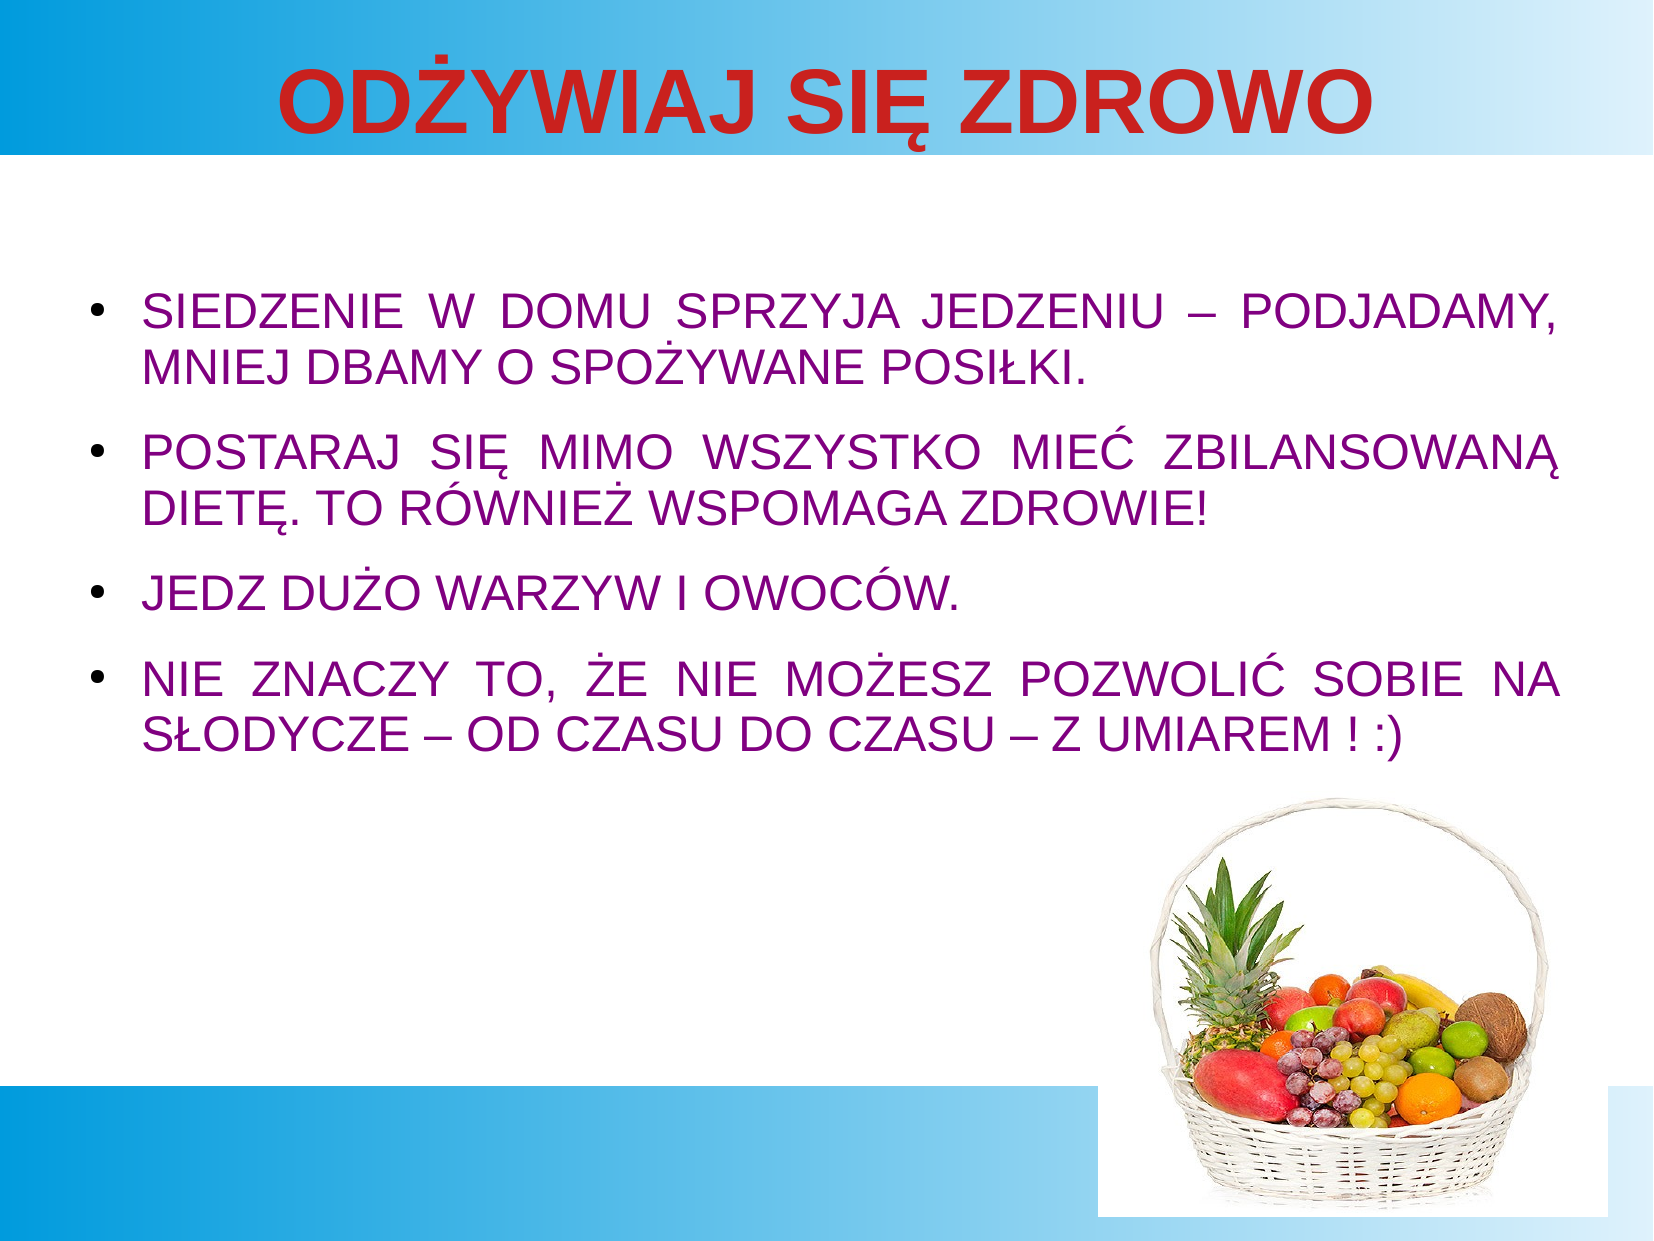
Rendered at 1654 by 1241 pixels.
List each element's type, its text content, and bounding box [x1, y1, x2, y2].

title ODŻYWIAJ SIĘ ZDROWO [82, 49, 1571, 155]
list SIEDZENIE W DOMU SPRZYJA JEDZENIU – PODJADAMY, MNIEJ DBAMY O SPOŻYWANE POSIŁKI. POSTARAJ SIĘ MIMO WSZYSTKO MIEĆ ZBILANSOWANĄ DIETĘ. TO RÓWNIEŻ WSPOMAGA ZDROWIE! JEDZ DUŻO WARZYW I OWOCÓW. NIE ZNACZY TO, ŻE NIE MOŻESZ POZWOLIĆ SOBIE NA SŁODYCZE – OD CZASU DO CZASU – Z UMIAREM ! :) [70, 283, 1560, 1003]
picture [1098, 791, 1608, 1217]
